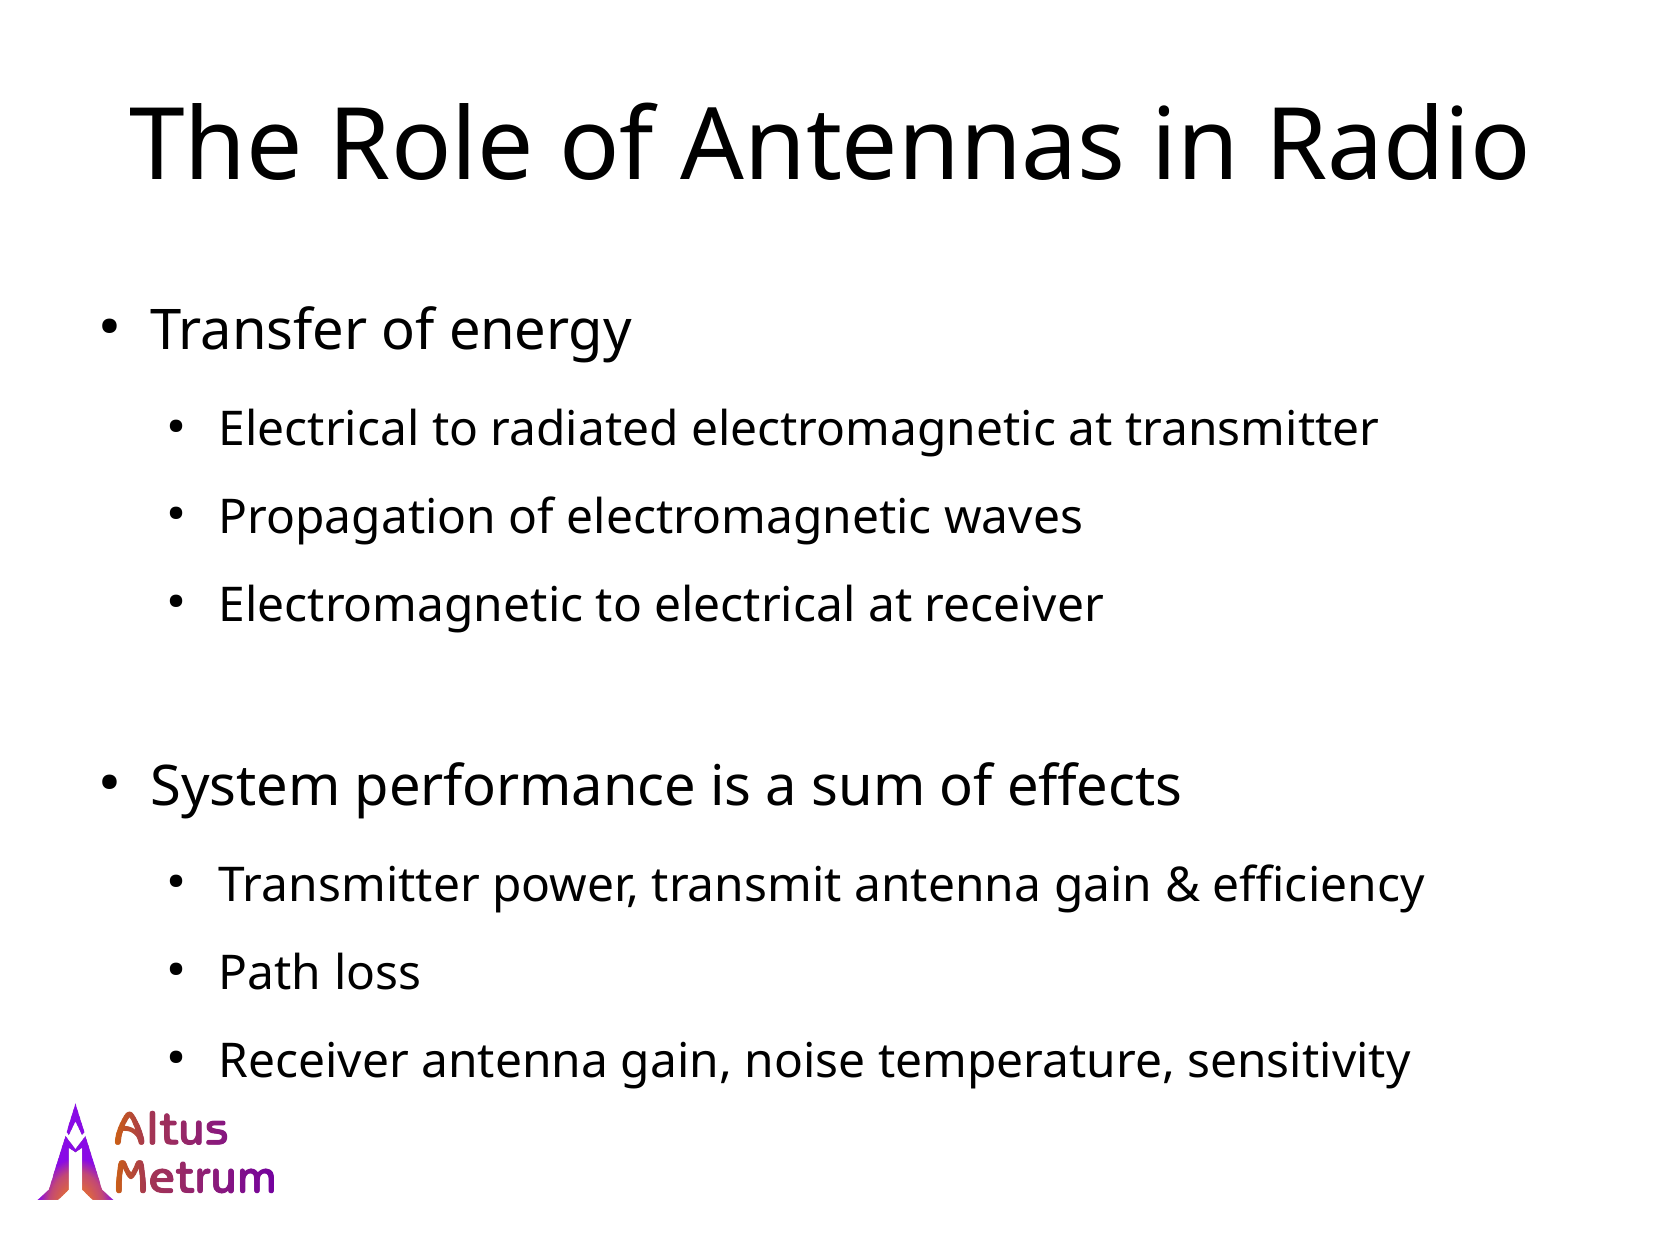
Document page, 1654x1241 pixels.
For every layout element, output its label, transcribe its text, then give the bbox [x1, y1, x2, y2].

title The Role of Antennas in Radio [86, 40, 1576, 241]
list Transfer of energy Electrical to radiated electromagnetic at transmitter Propagation of electromagnetic waves Electromagnetic to electrical at receiver System performance is a sum of effects Transmitter power, transmit antenna gain & efficiency Path loss Receiver antenna gain, noise temperature, sensitivity [82, 290, 1571, 1094]
picture [37, 1103, 274, 1200]
